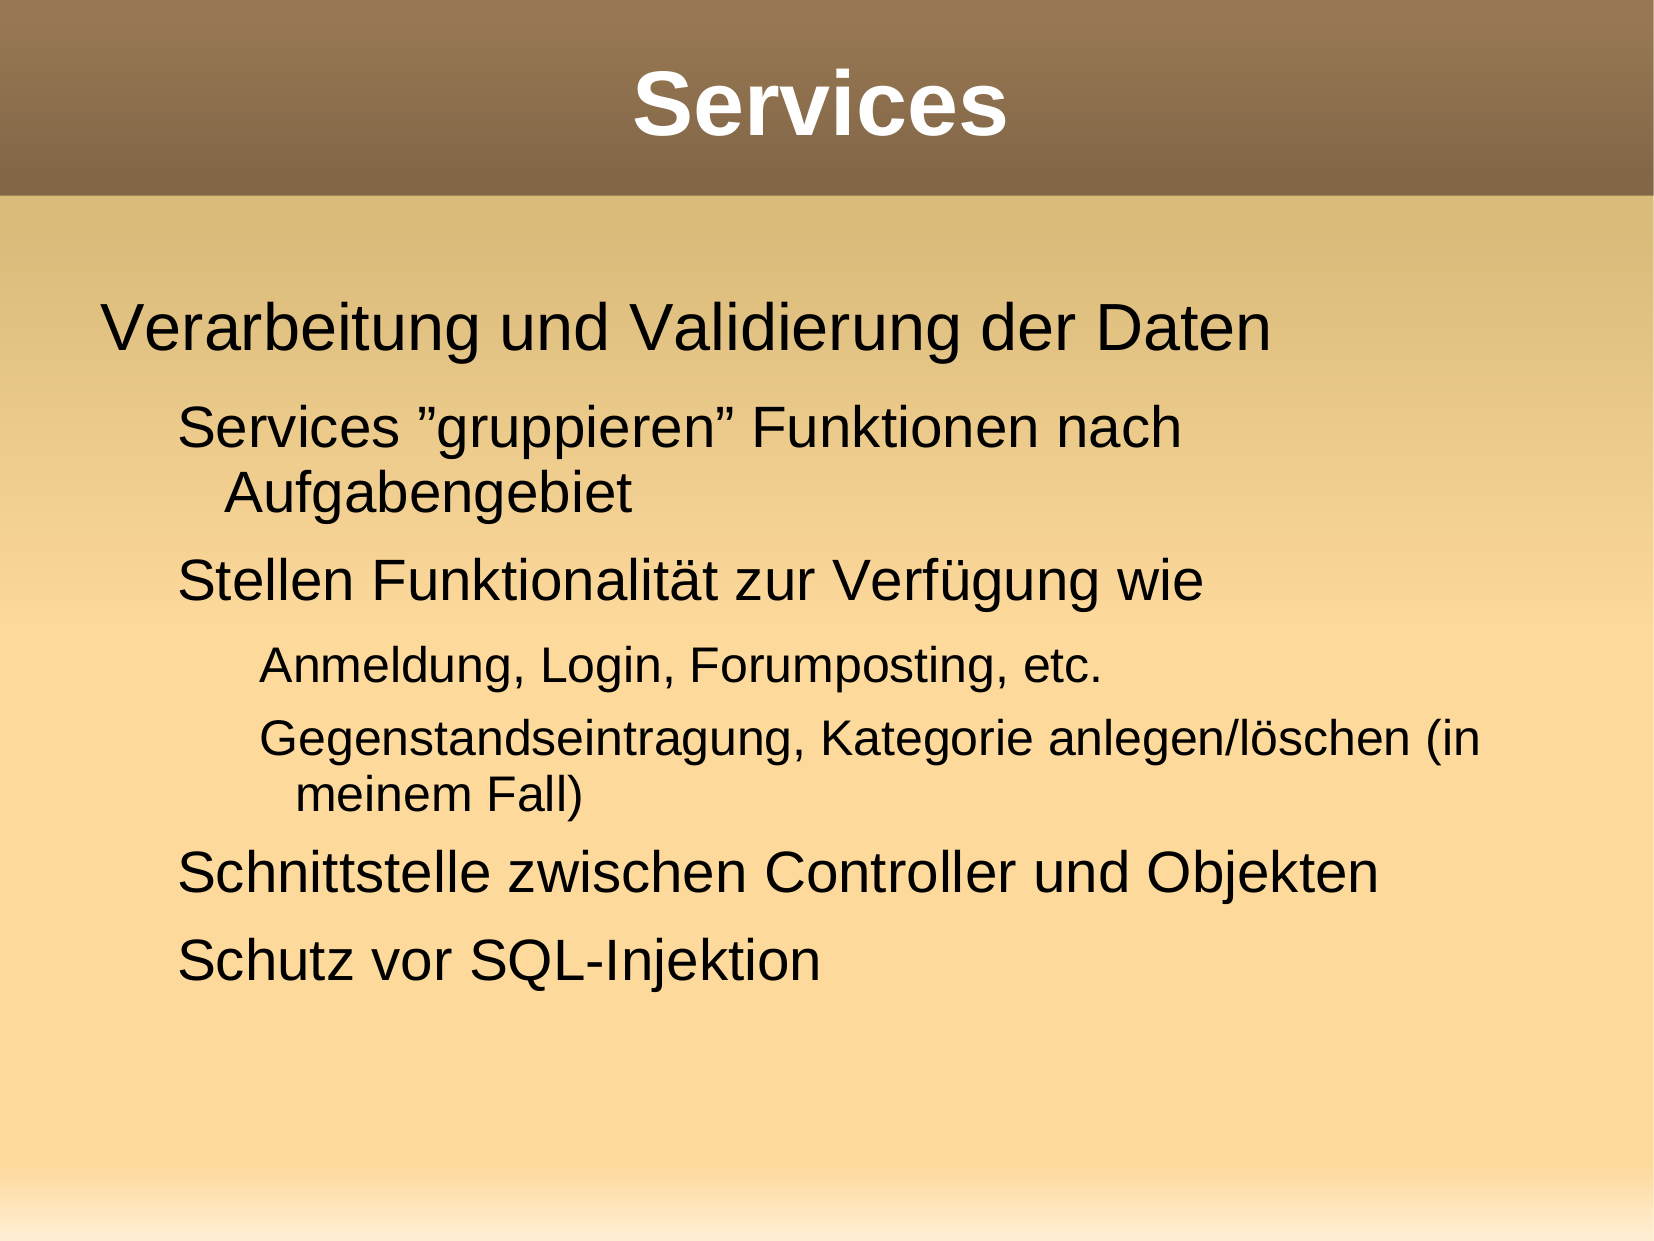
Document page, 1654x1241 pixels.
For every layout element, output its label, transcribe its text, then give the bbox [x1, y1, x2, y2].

list Verarbeitung und Validierung der Daten Services ”gruppieren” Funktionen nach Aufgabengebiet Stellen Funktionalität zur Verfügung wie Anmeldung, Login, Forumposting, etc. Gegenstandseintragung, Kategorie anlegen/löschen (in meinem Fall) Schnittstelle zwischen Controller und Objekten Schutz vor SQL-Injektion [82, 290, 1571, 1094]
title Services [76, 7, 1565, 200]
text_box [826, 708, 1359, 768]
picture [0, 0, 1654, 1241]
